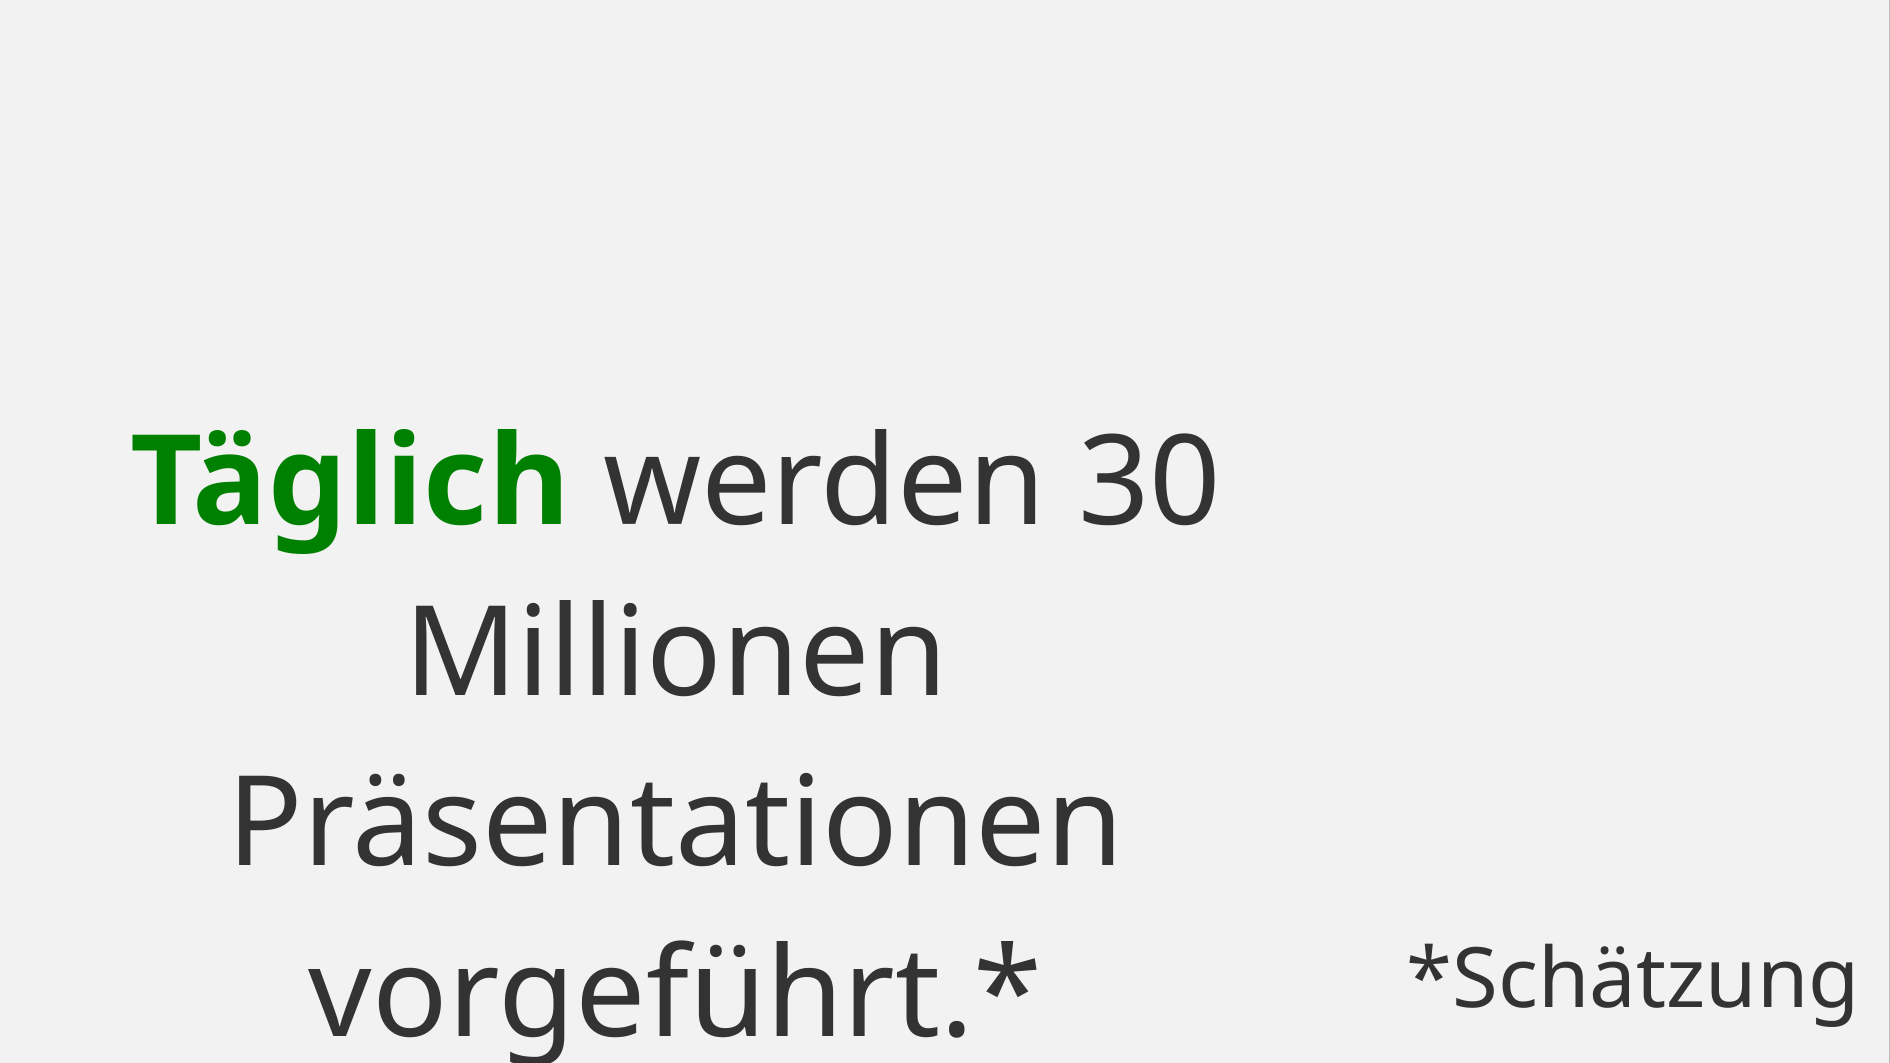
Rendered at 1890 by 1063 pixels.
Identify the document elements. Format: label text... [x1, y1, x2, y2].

text_box *Schätzung [1392, 911, 1828, 1023]
text_box Täglich werden 30 Millionen Präsentationen vorgeführt.* [115, 383, 1764, 709]
text_box [0, 0, 1890, 1063]
text_box [516, 977, 553, 1028]
